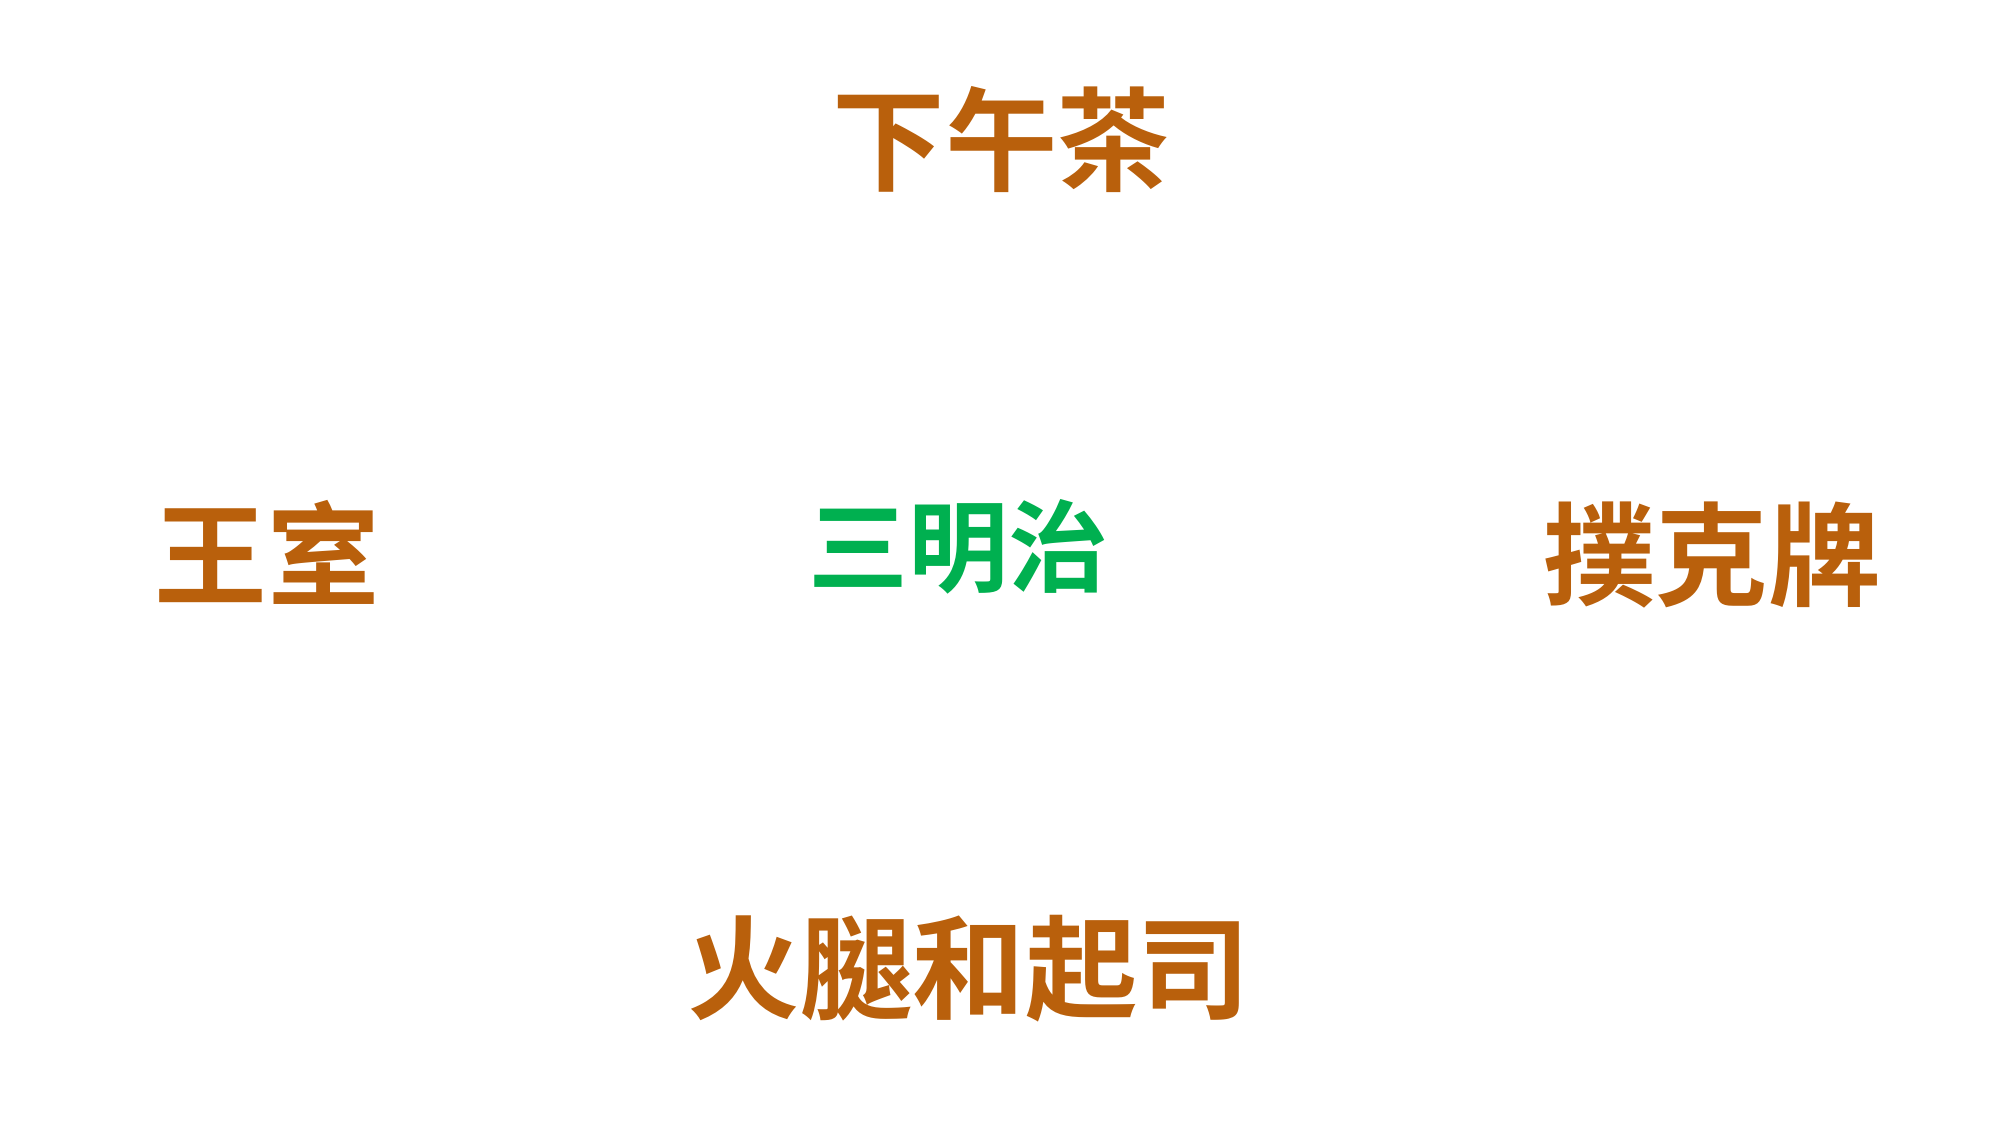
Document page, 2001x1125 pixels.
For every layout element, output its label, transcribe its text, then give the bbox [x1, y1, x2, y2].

text_box 下午茶 [698, 63, 1304, 215]
text_box 火腿和起司 [511, 890, 1428, 1042]
text_box 王室 [50, 477, 484, 629]
text_box 撲克牌 [1409, 477, 2000, 629]
text_box 三明治 [698, 477, 1218, 614]
